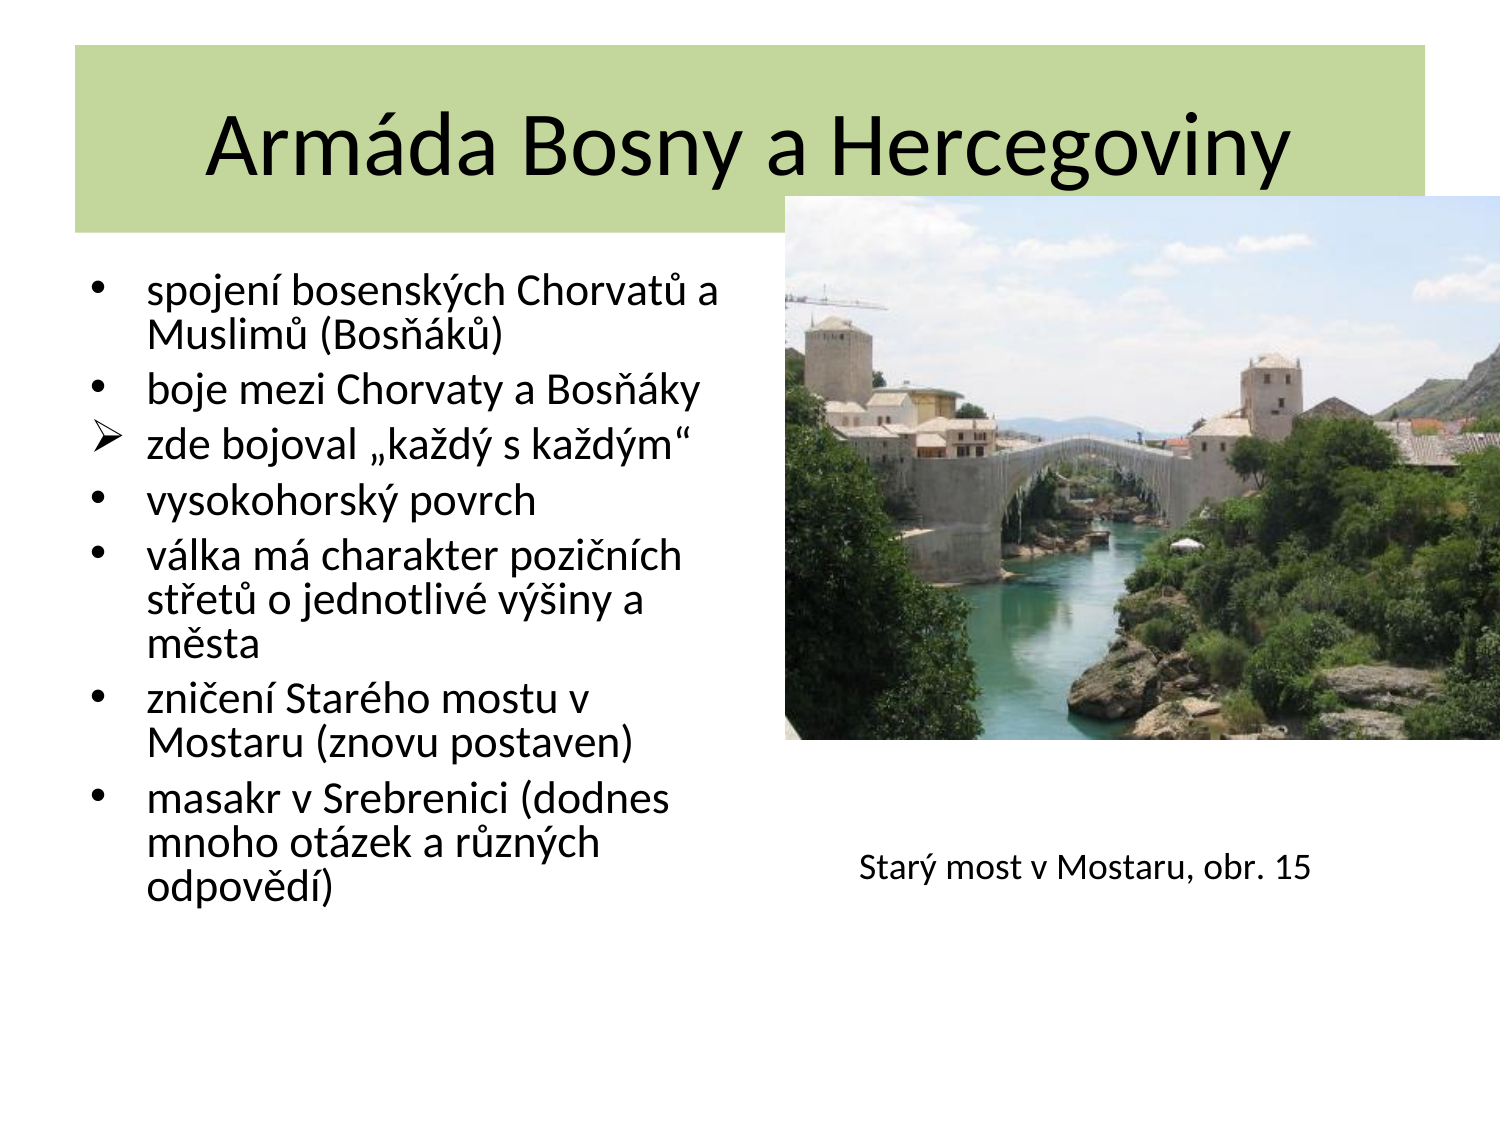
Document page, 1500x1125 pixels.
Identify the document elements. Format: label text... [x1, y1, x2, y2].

text_box Starý most v Mostaru, obr. 15 [844, 834, 1328, 895]
text_box [785, 196, 1500, 740]
title Armáda Bosny a Hercegoviny [75, 45, 1426, 233]
list spojení bosenských Chorvatů a Muslimů (Bosňáků) boje mezi Chorvaty a Bosňáky zde bojoval „každý s každým“ vysokohorský povrch válka má charakter pozičních střetů o jednotlivé výšiny a města zničení Starého mostu v Mostaru (znovu postaven) masakr v Srebrenici (dodnes mnoho otázek a různých odpovědí) [75, 262, 738, 1006]
